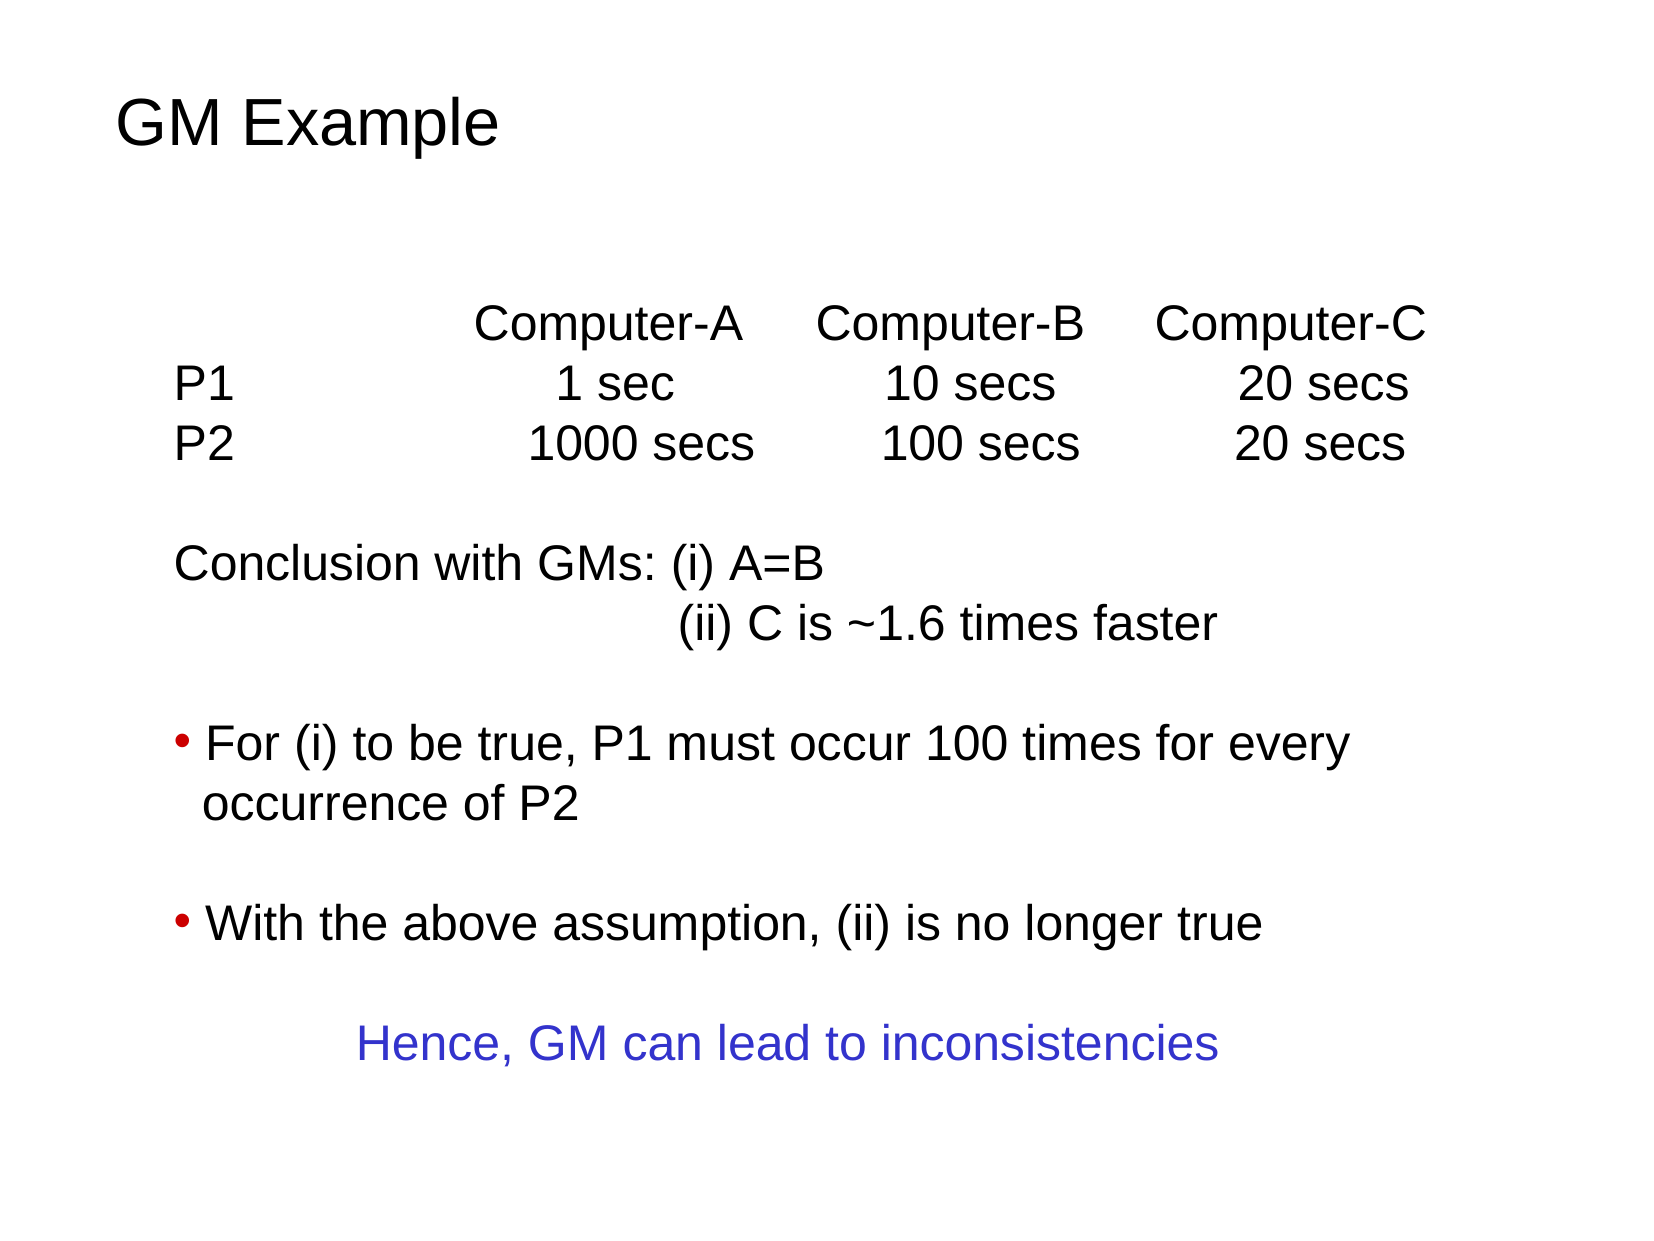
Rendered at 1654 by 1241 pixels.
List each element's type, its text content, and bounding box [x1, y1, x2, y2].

text_box GM Example [101, 71, 517, 167]
text_box Computer-A Computer-B Computer-C P1 1 sec 10 secs 20 secs P2 1000 secs 100 secs 20 secs Conclusion with GMs: (i) A=B (ii) C is ~1.6 times faster For (i) to be true, P1 must occur 100 times for every occurrence of P2 With the above assumption, (ii) is no longer true Hence, GM can lead to inconsistencies [159, 282, 1443, 1079]
